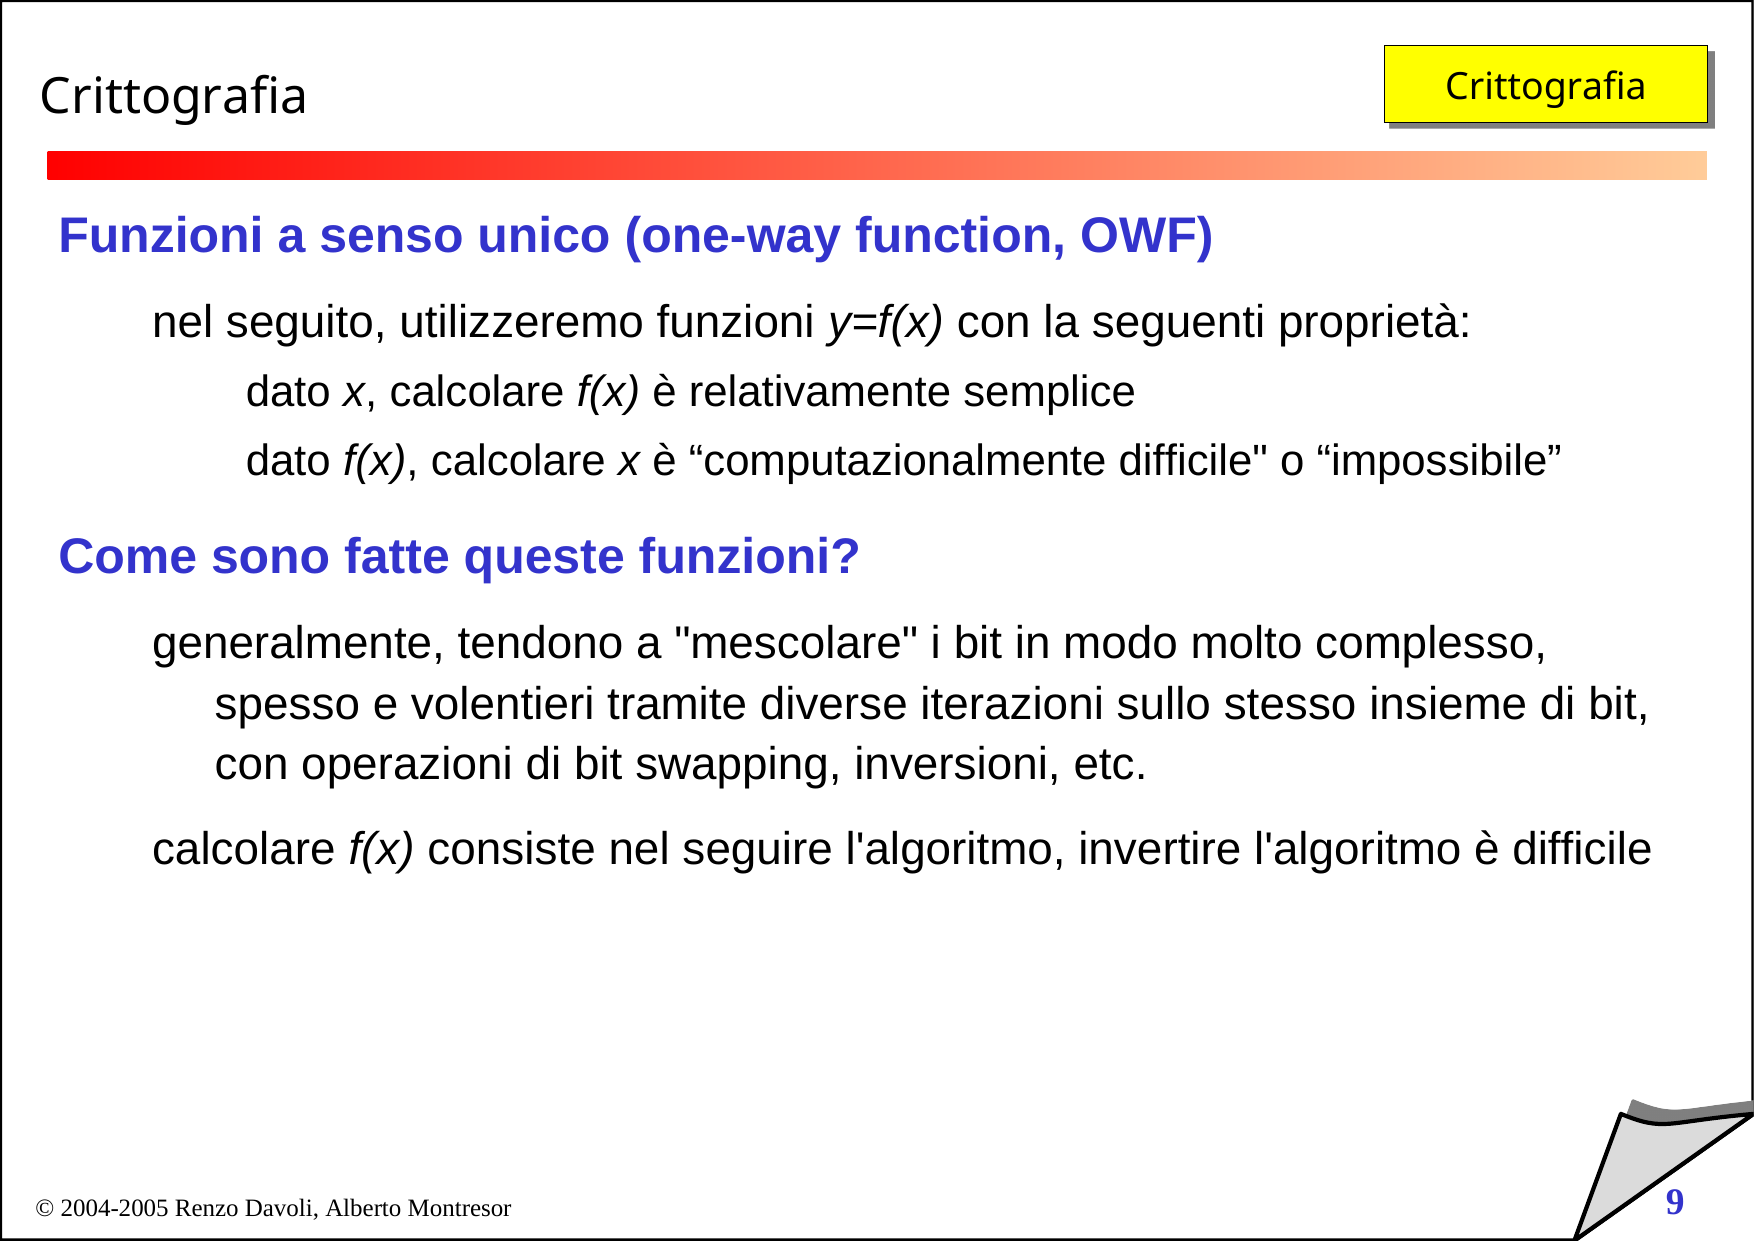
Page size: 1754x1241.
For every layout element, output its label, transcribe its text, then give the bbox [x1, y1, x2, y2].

text_box Crittografia [1384, 45, 1708, 123]
title Crittografia [40, 49, 1713, 144]
list Funzioni a senso unico (one-way function, OWF) nel seguito, utilizzeremo funzioni y=f(x) con la seguenti proprietà: dato x, calcolare f(x) è relativamente semplice dato f(x), calcolare x è “computazionalmente difficile" o “impossibile” Come sono fatte queste funzioni? generalmente, tendono a "mescolare" i bit in modo molto complesso, spesso e volentieri tramite diverse iterazioni sullo stesso insieme di bit, con operazioni di bit swapping, inversioni, etc. calcolare f(x) consiste nel seguire l'algoritmo, invertire l'algoritmo è difficile [58, 206, 1695, 1107]
